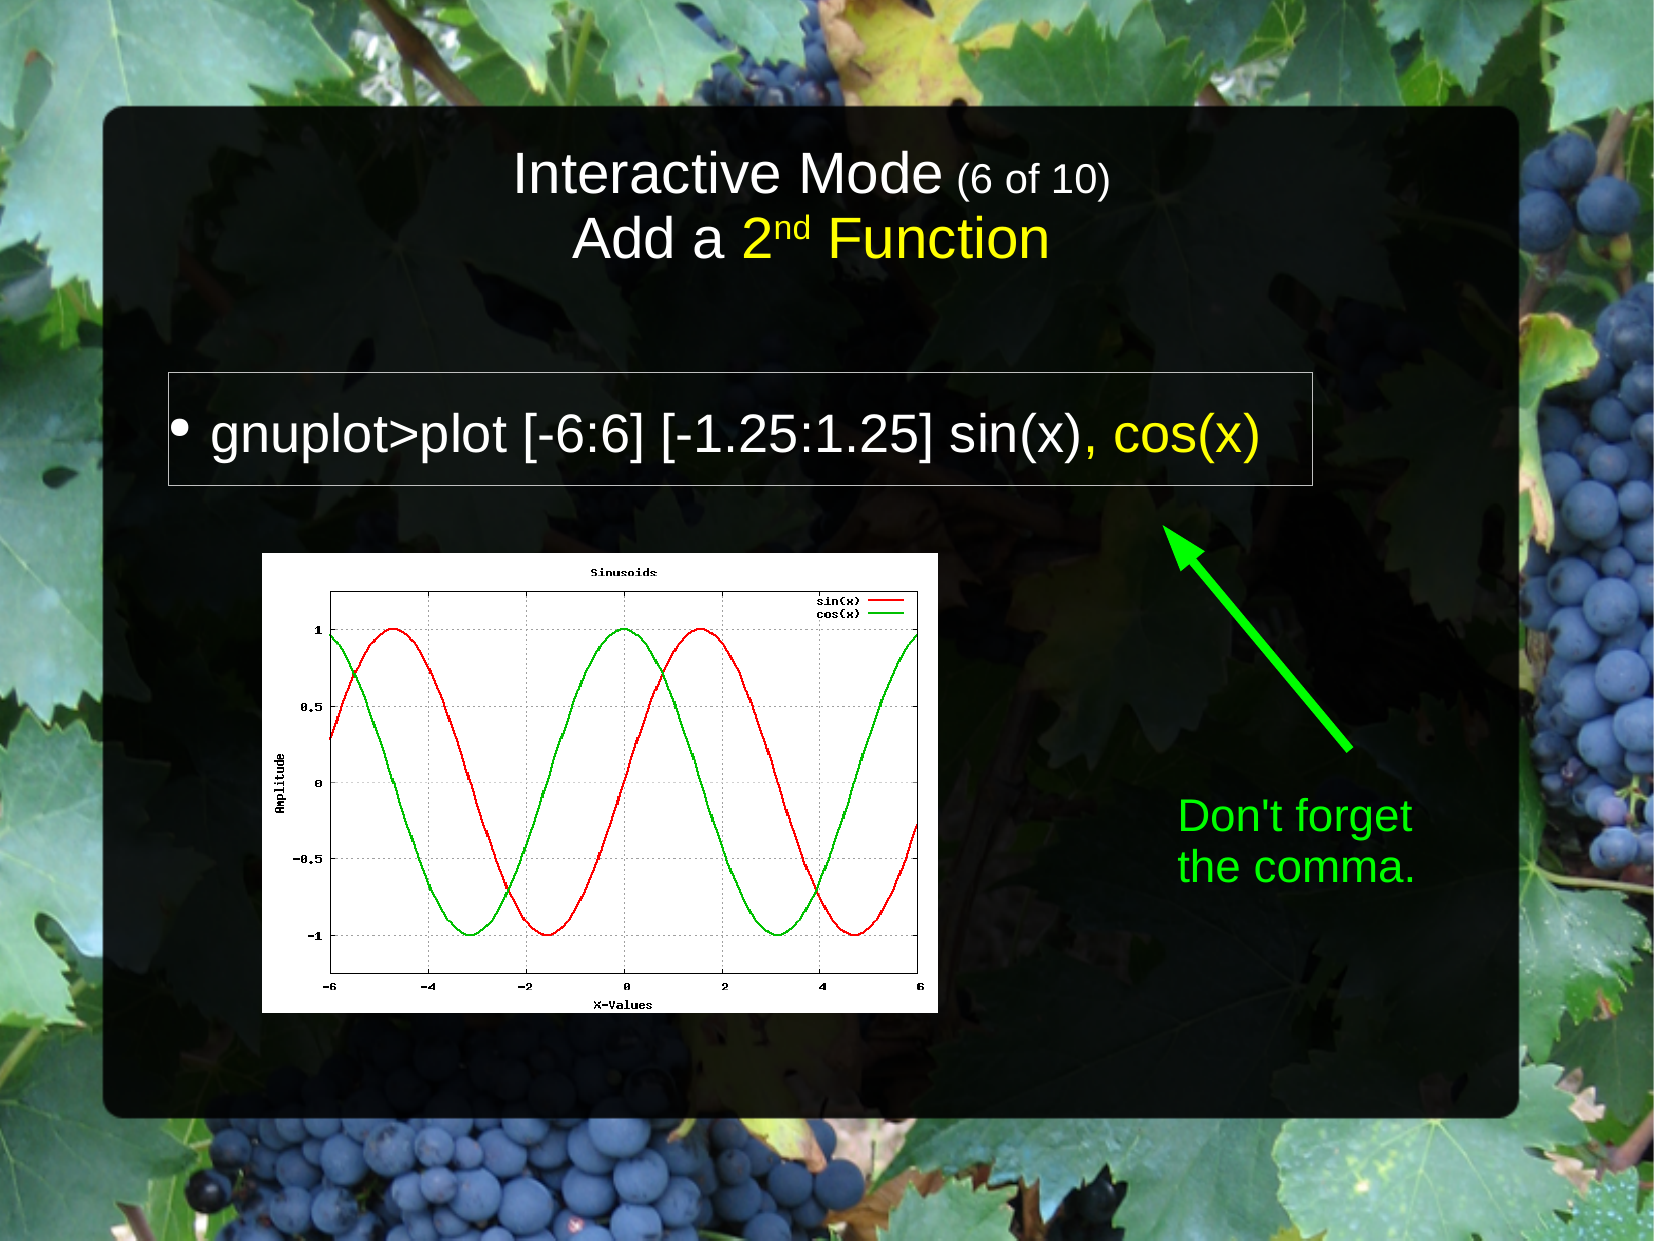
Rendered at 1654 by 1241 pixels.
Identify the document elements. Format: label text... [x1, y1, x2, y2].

title Interactive Mode (6 of 10) Add a 2nd Function [118, 140, 1506, 273]
text_box Don't forget the comma. [1162, 782, 1463, 901]
subtitle gnuplot>plot [-6:6] [-1.25:1.25] sin(x), cos(x) [168, 372, 1313, 486]
picture [0, 0, 1654, 1241]
